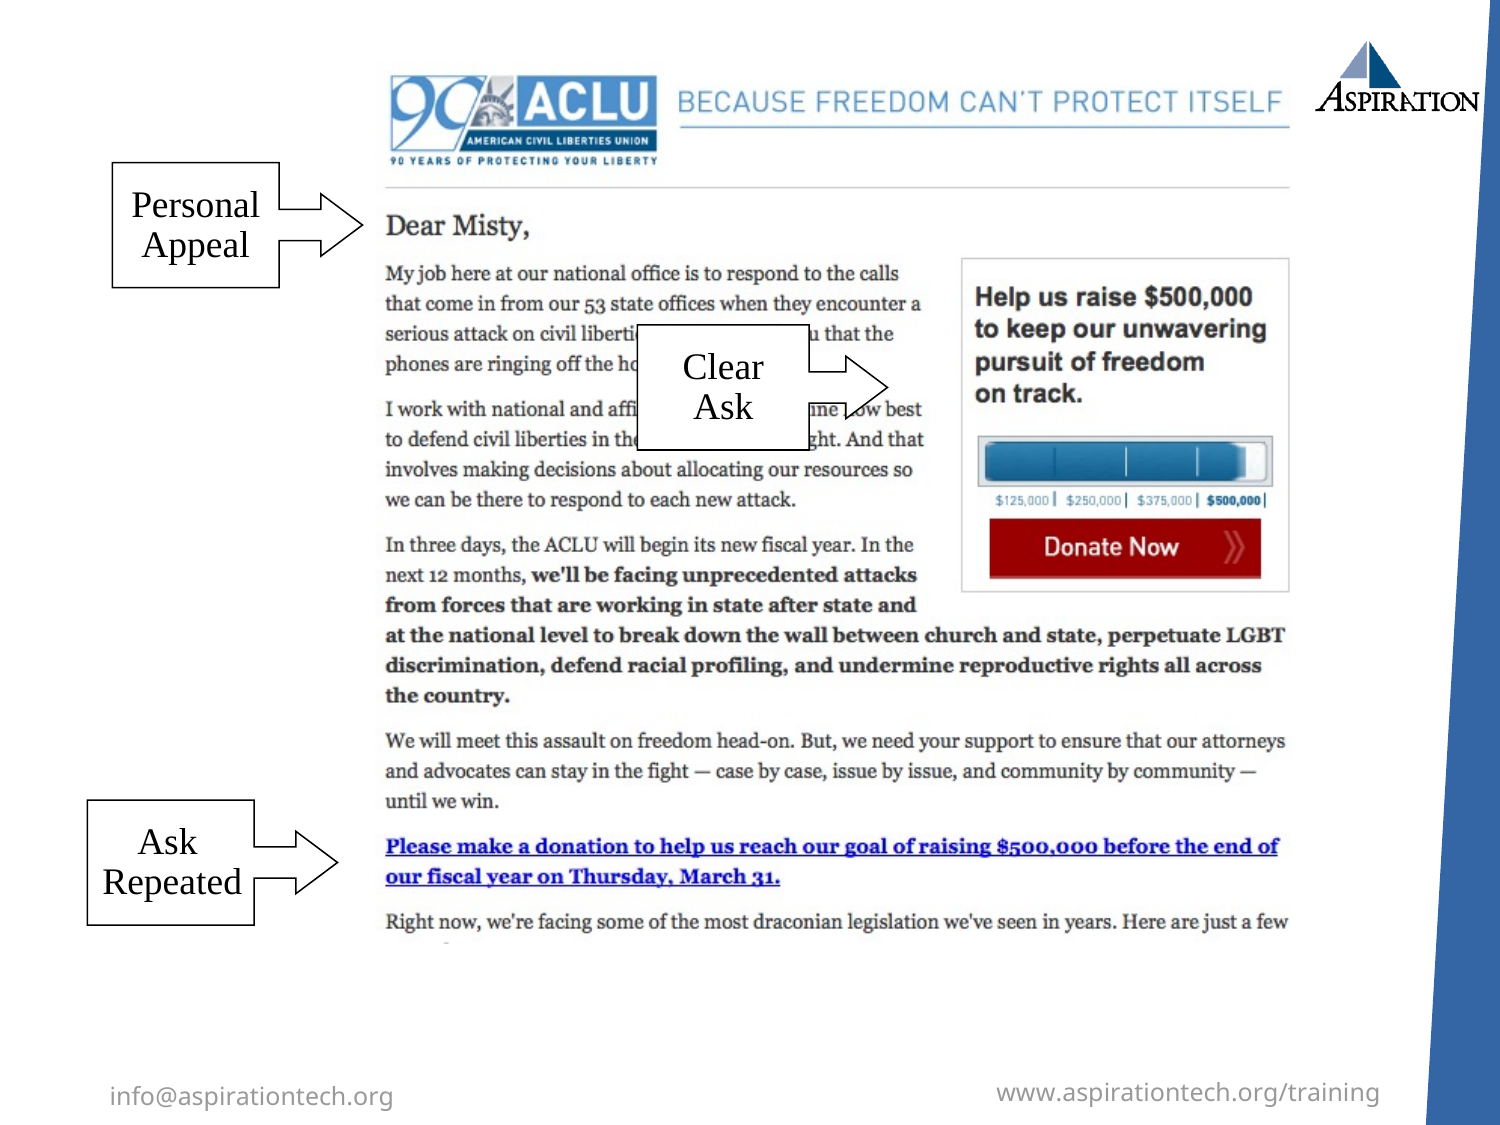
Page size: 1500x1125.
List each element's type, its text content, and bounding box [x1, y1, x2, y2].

picture [1315, 41, 1480, 120]
text_box Personal Appeal [112, 162, 363, 288]
text_box Clear Ask [637, 324, 888, 451]
picture [375, 62, 1308, 944]
text_box Ask Repeated [87, 800, 338, 926]
